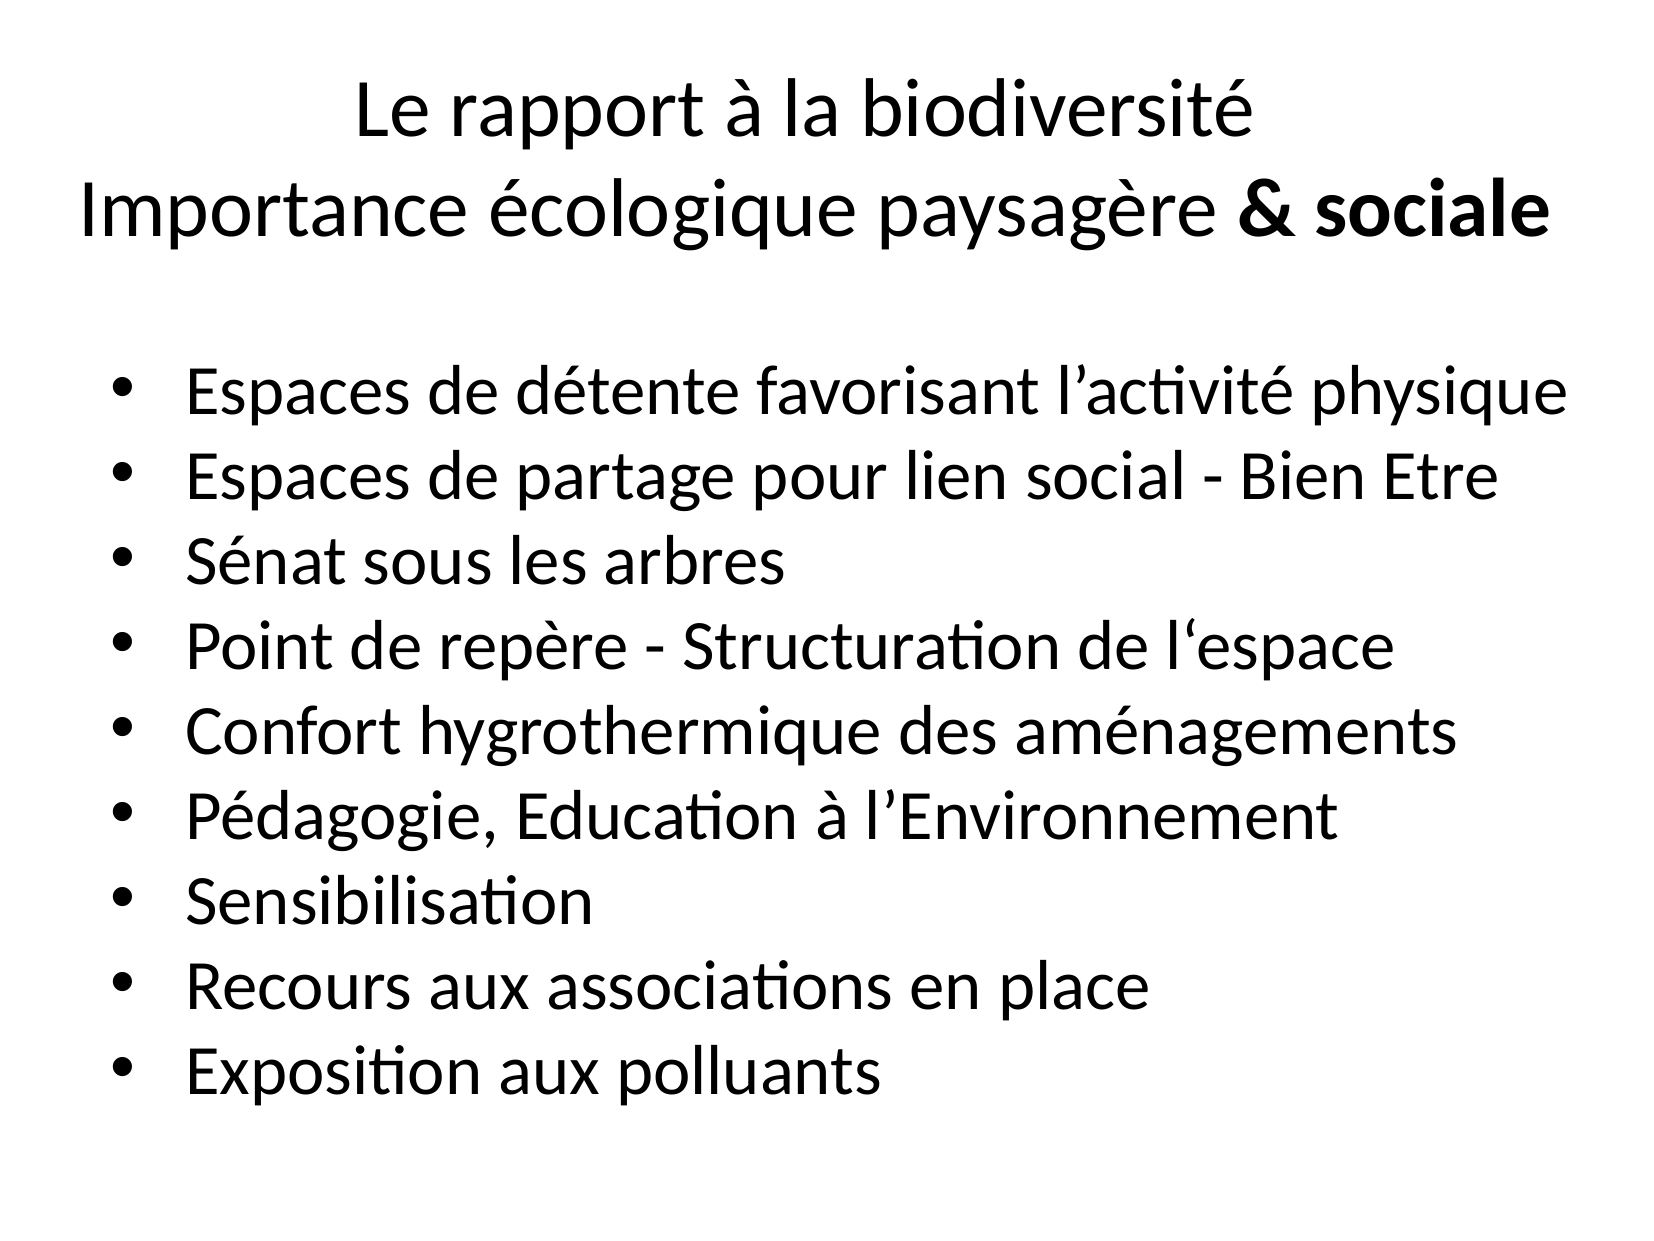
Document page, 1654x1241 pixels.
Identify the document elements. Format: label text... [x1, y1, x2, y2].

text_box Espaces de détente favorisant l’activité physique Espaces de partage pour lien social - Bien Etre Sénat sous les arbres Point de repère - Structuration de l‘espace Confort hygrothermique des aménagements Pédagogie, Education à l’Environnement Sensibilisation Recours aux associations en place Exposition aux polluants [95, 336, 1607, 1186]
text_box Le rapport à la biodiversité Importance écologique paysagère & sociale [70, 49, 1559, 257]
